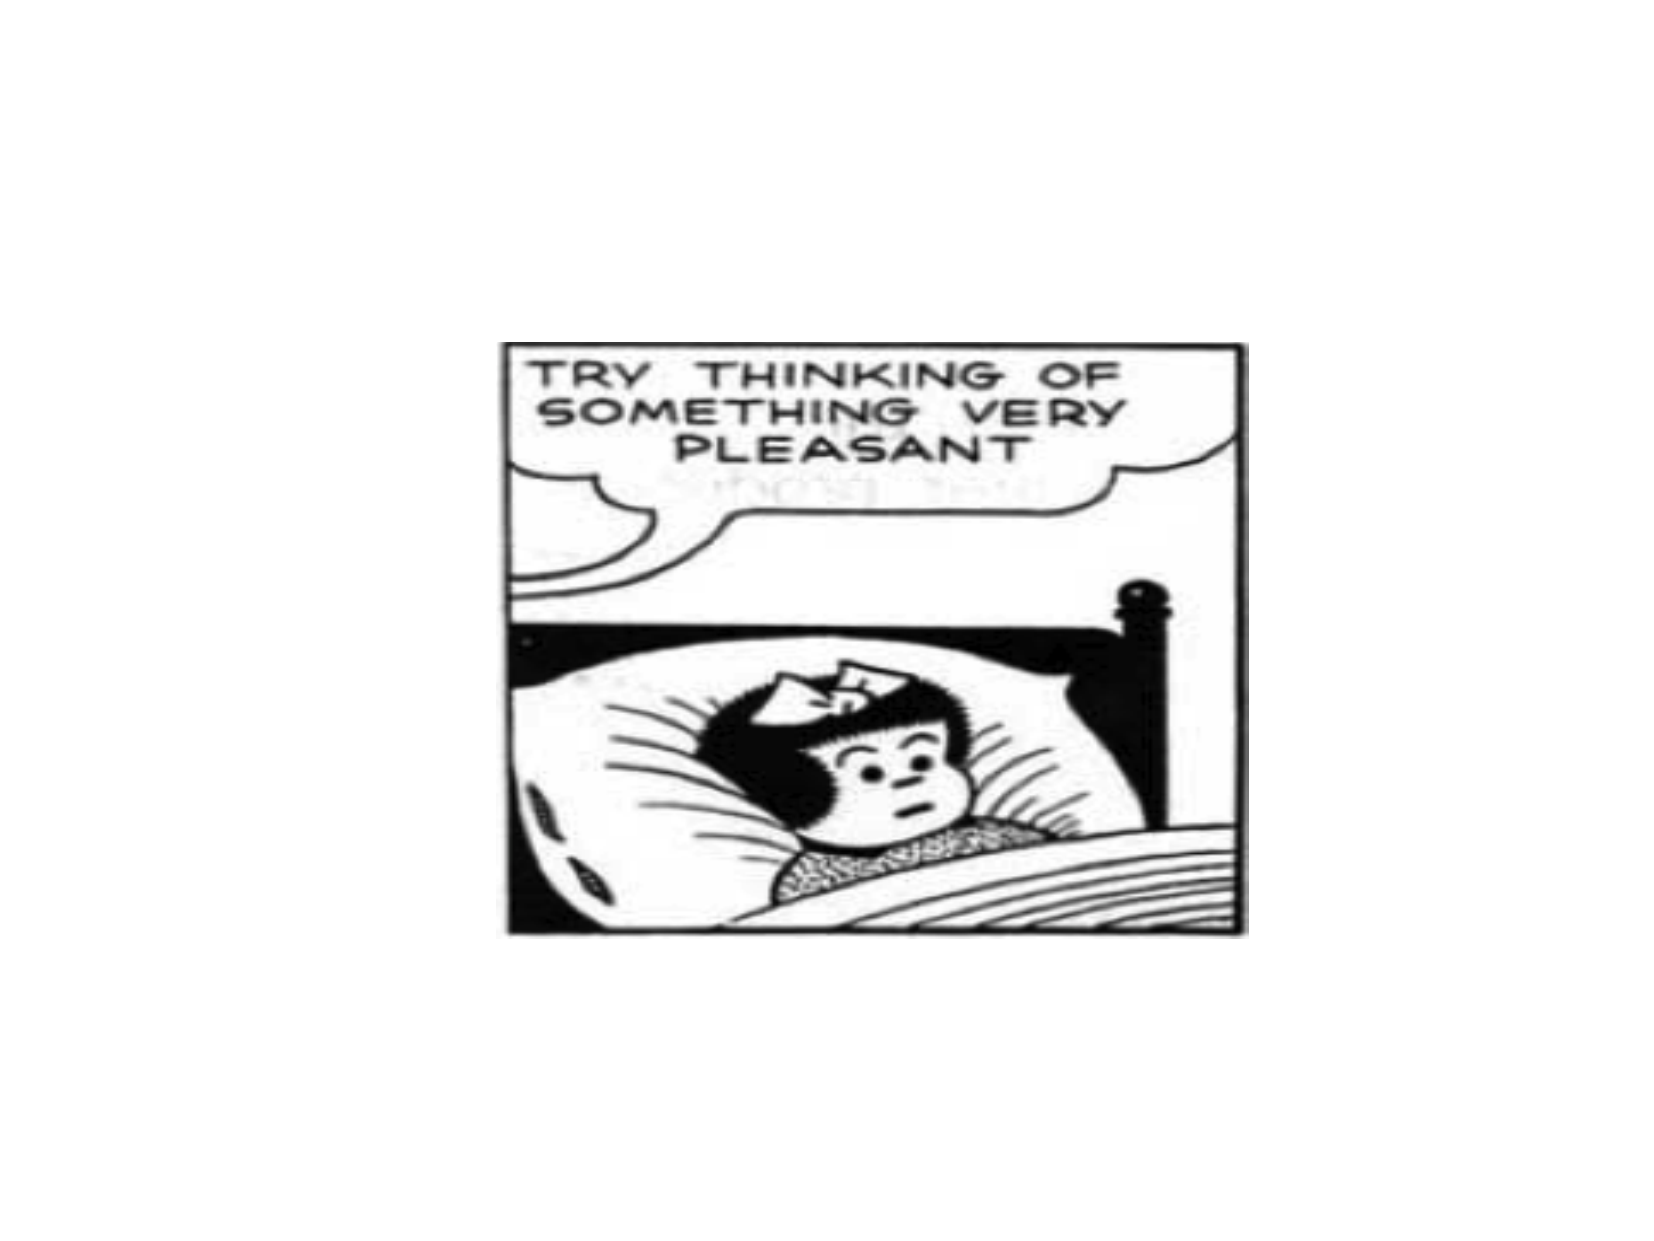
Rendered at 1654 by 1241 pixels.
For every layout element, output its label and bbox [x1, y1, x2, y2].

picture [496, 342, 1249, 939]
